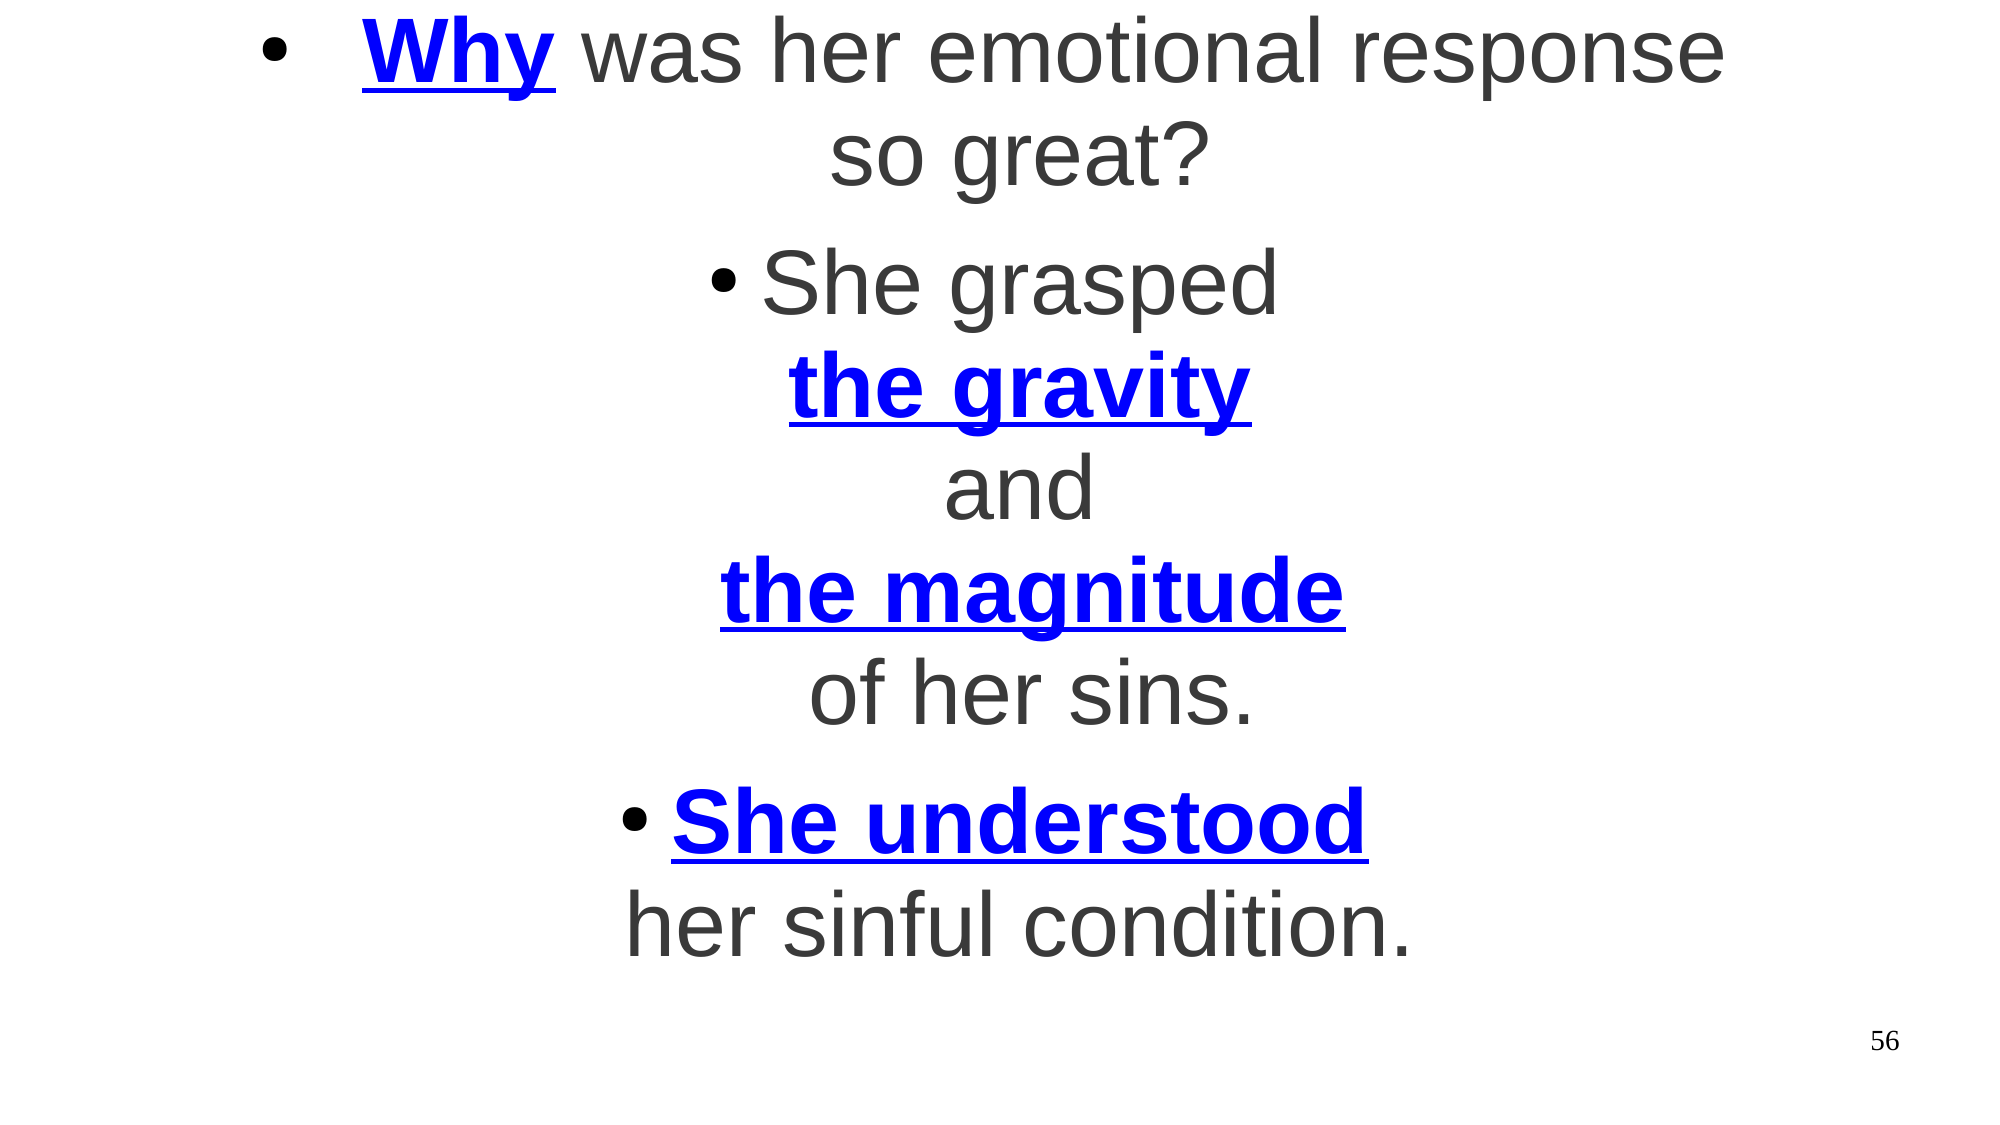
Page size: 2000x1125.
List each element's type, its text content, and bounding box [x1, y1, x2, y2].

list Why was her emotional response so great? She grasped the gravity and the magnitude of her sins. She understood her sinful condition. [0, 0, 1996, 1123]
